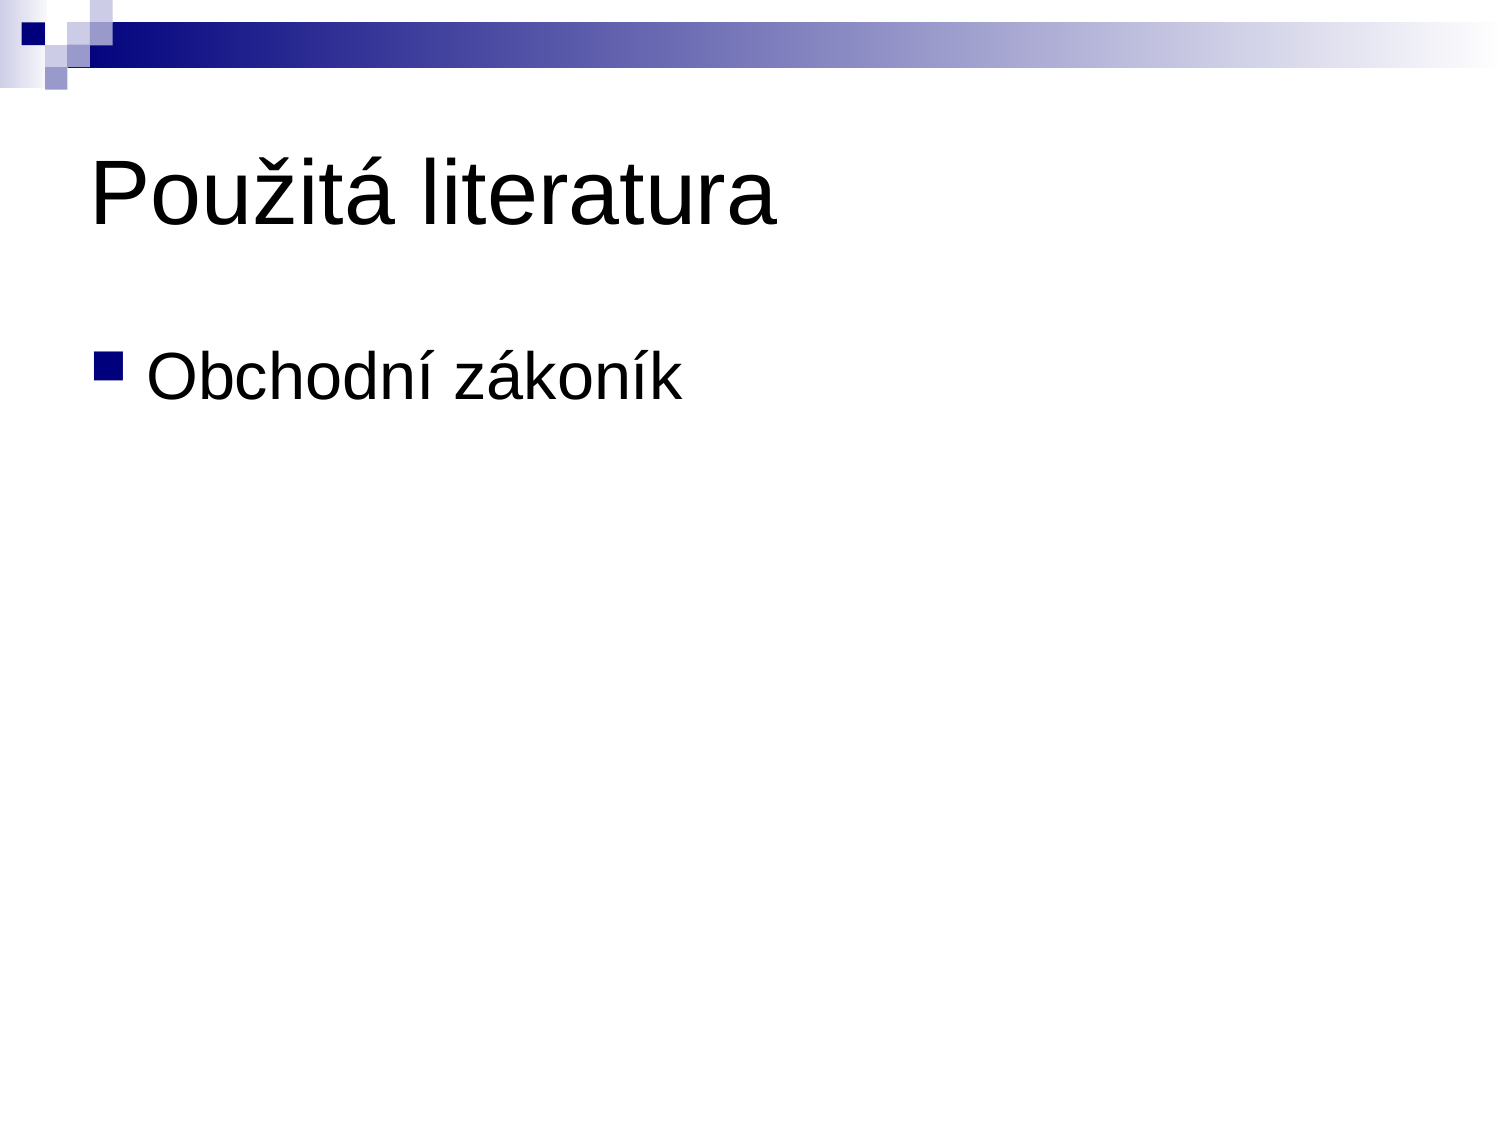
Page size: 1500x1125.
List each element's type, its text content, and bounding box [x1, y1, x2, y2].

title Použitá literatura [75, 75, 1426, 301]
list Obchodní zákoník [75, 324, 1426, 963]
